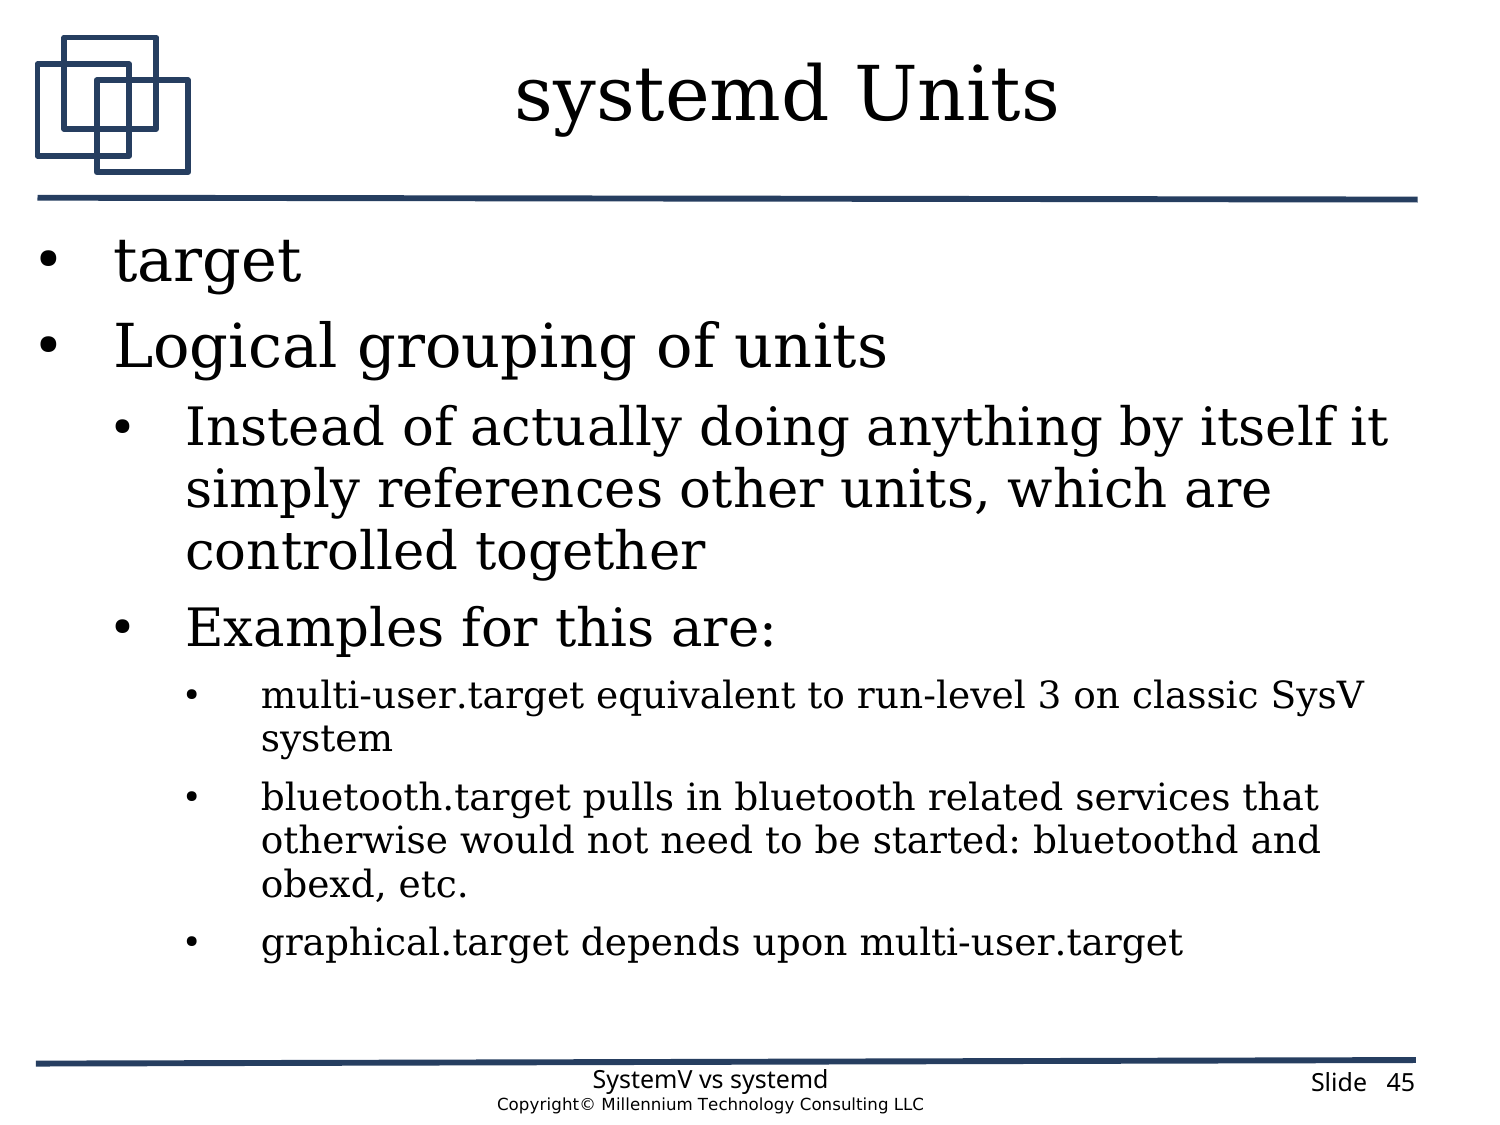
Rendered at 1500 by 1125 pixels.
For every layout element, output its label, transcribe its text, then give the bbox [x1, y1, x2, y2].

title systemd Units [150, 0, 1425, 188]
list target Logical grouping of units Instead of actually doing anything by itself it simply references other units, which are controlled together Examples for this are: multi-user.target equivalent to run-level 3 on classic SysV system bluetooth.target pulls in bluetooth related services that otherwise would not need to be started: bluetoothd and obexd, etc. graphical.target depends upon multi-user.target [37, 224, 1425, 1081]
